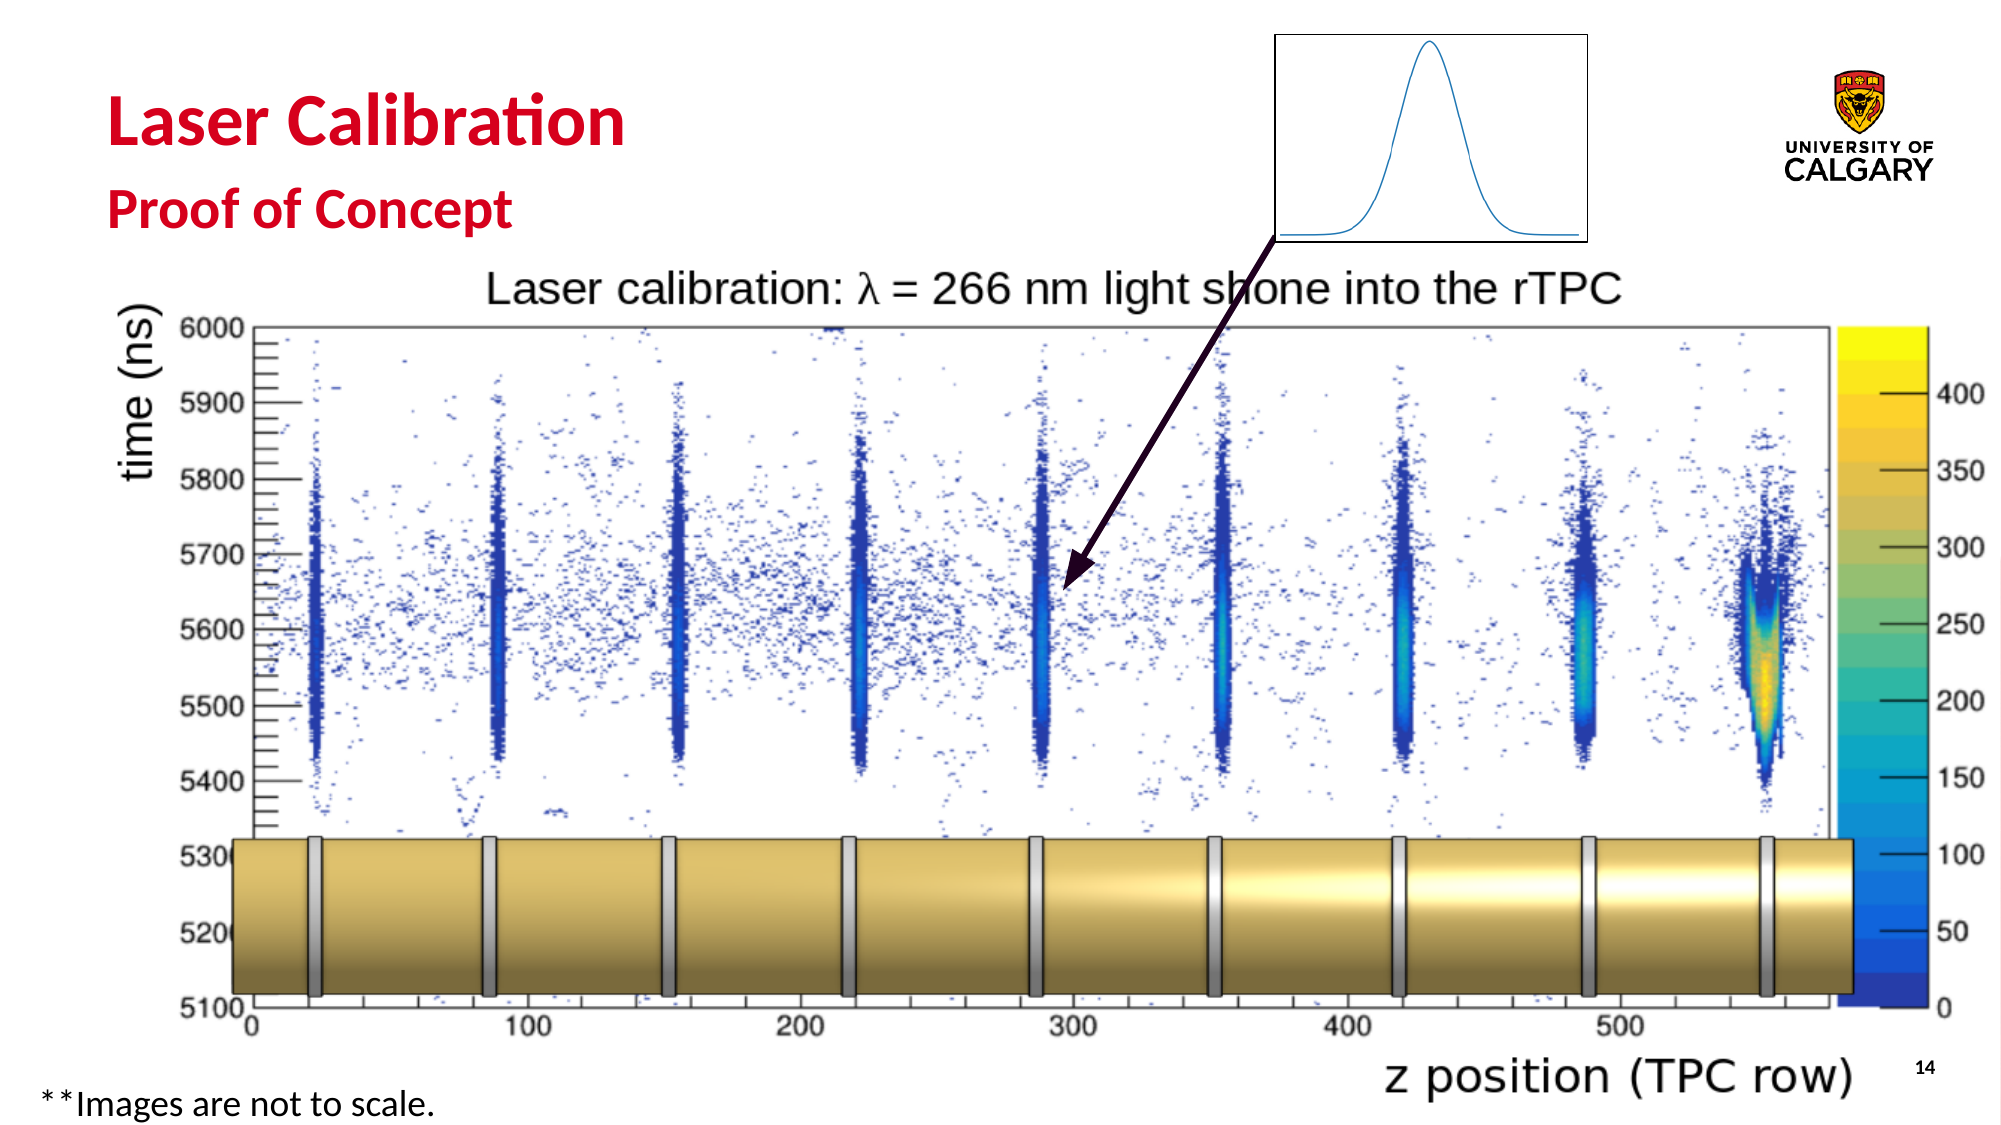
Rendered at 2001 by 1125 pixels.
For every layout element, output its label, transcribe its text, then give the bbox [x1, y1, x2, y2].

title Laser Calibration Proof of Concept [1274, 76, 1688, 246]
picture [0, 0, 2001, 1125]
title Laser Calibration Proof of Concept [92, 76, 1274, 246]
text_box **Images are not to scale. [23, 1080, 567, 1125]
text_box <number> [1500, 1046, 1951, 1107]
